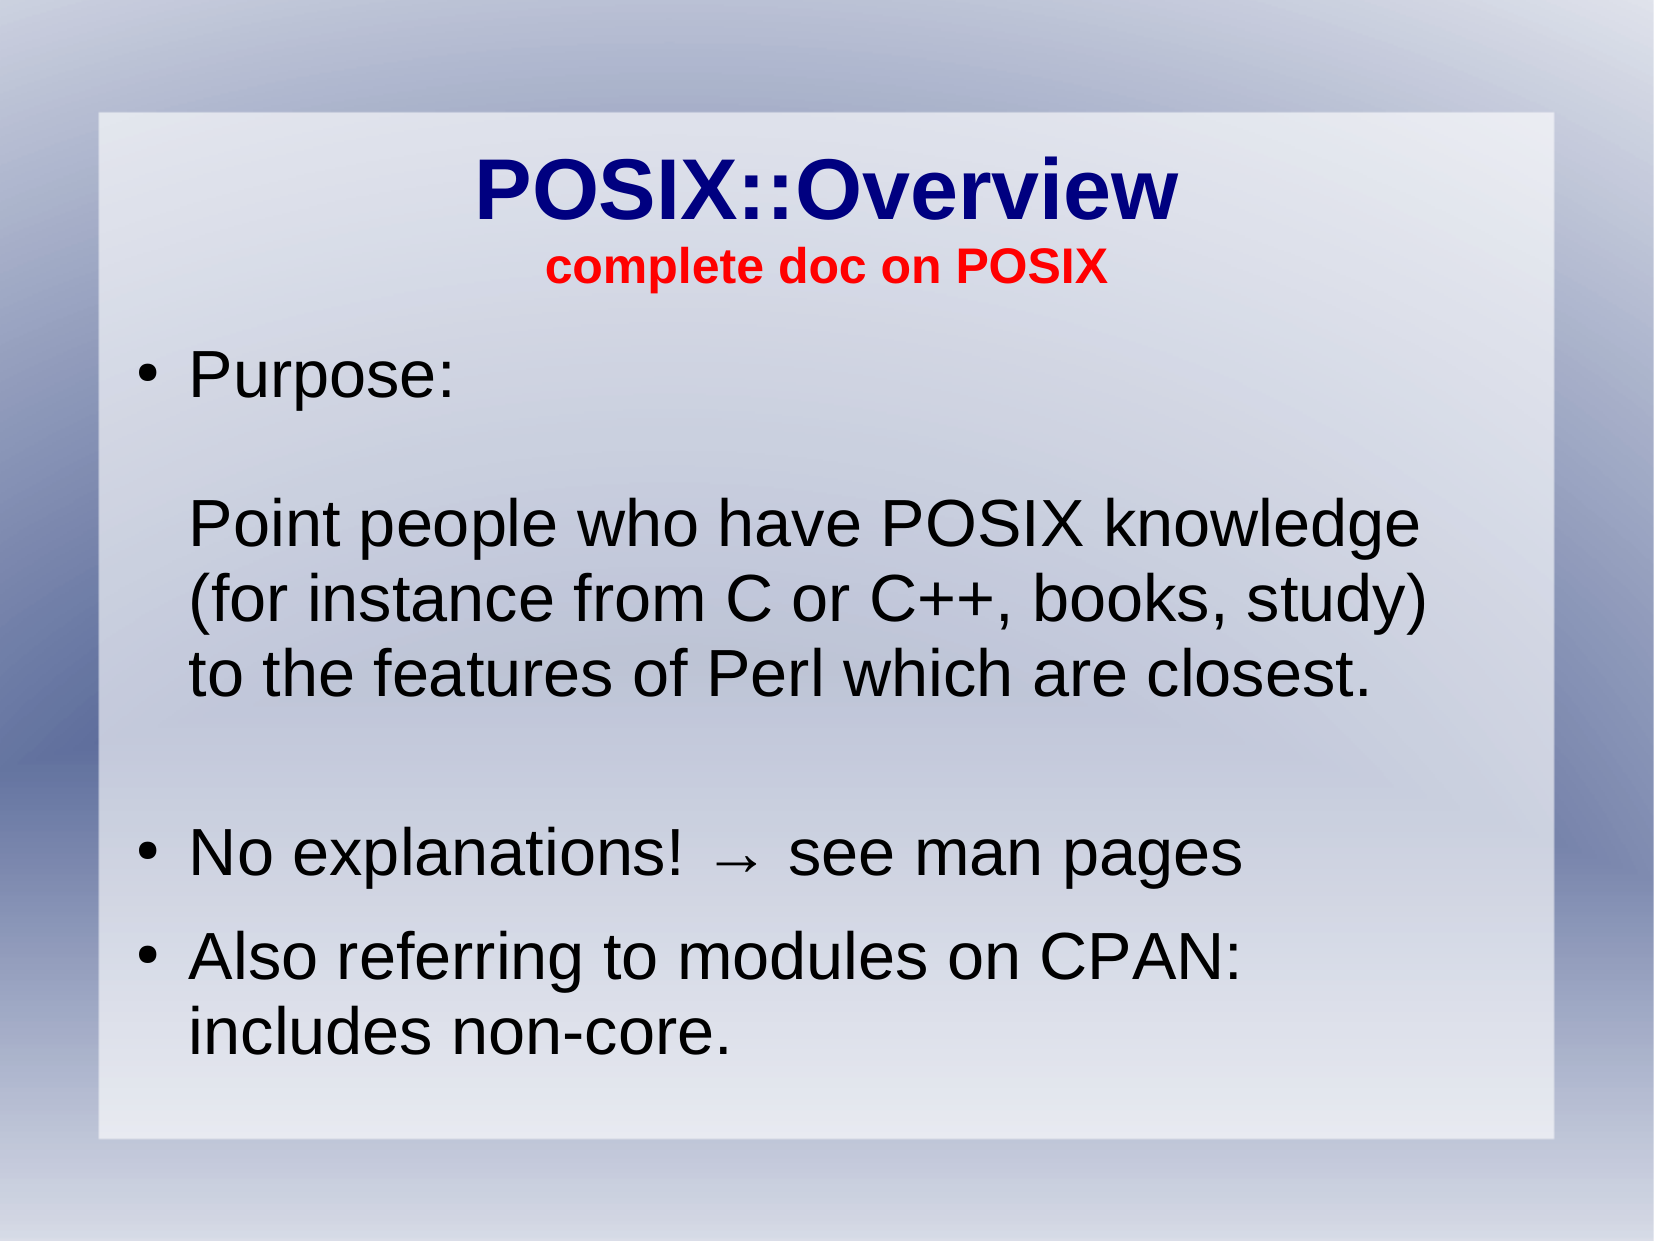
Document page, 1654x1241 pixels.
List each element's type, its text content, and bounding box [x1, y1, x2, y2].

list Purpose: Point people who have POSIX knowledge (for instance from C or C++, books, study) to the features of Perl which are closest. No explanations! → see man pages Also referring to modules on CPAN: includes non-core. [118, 336, 1463, 1156]
picture [0, 0, 1654, 1241]
title POSIX::Overview complete doc on POSIX [118, 114, 1536, 322]
